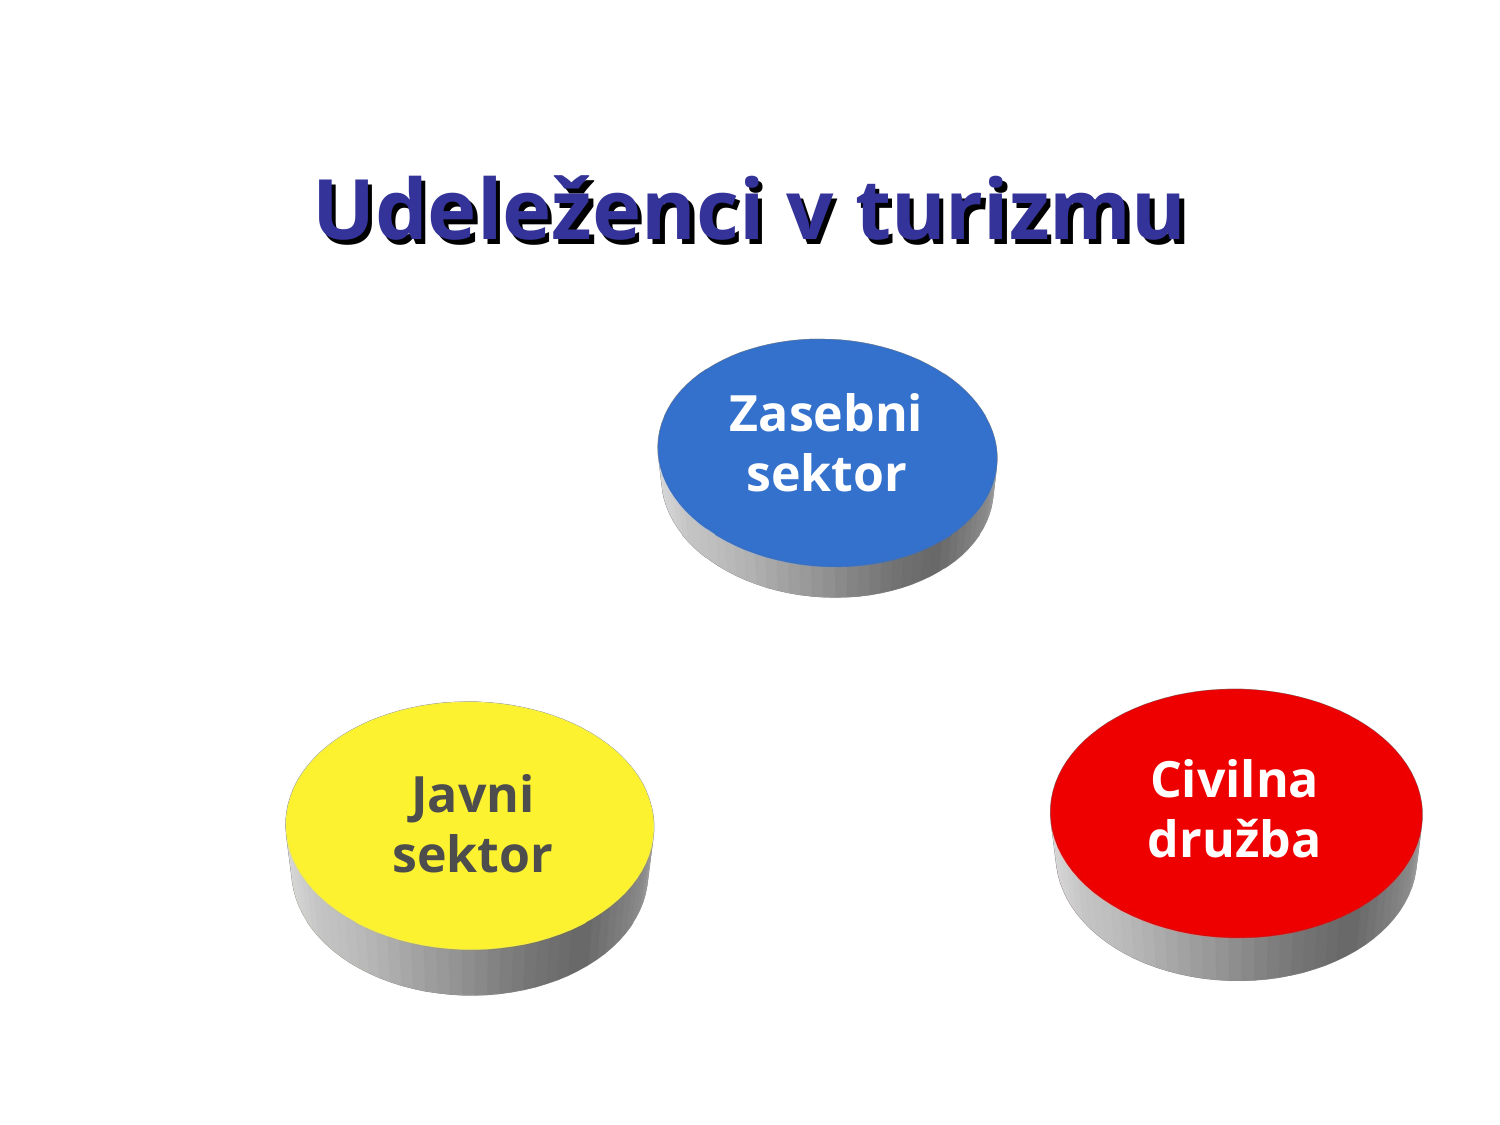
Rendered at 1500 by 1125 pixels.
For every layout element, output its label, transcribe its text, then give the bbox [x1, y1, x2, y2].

text_box [627, 763, 653, 890]
text_box Civilna družba [1110, 739, 1360, 876]
text_box [702, 340, 941, 373]
text_box [286, 755, 626, 949]
text_box Udeleženci v turizmu [297, 148, 1203, 265]
text_box [1051, 690, 1422, 937]
text_box [686, 510, 977, 566]
text_box [320, 702, 618, 754]
text_box Javni sektor [319, 754, 627, 891]
text_box Zasebni sektor [626, 373, 1027, 510]
